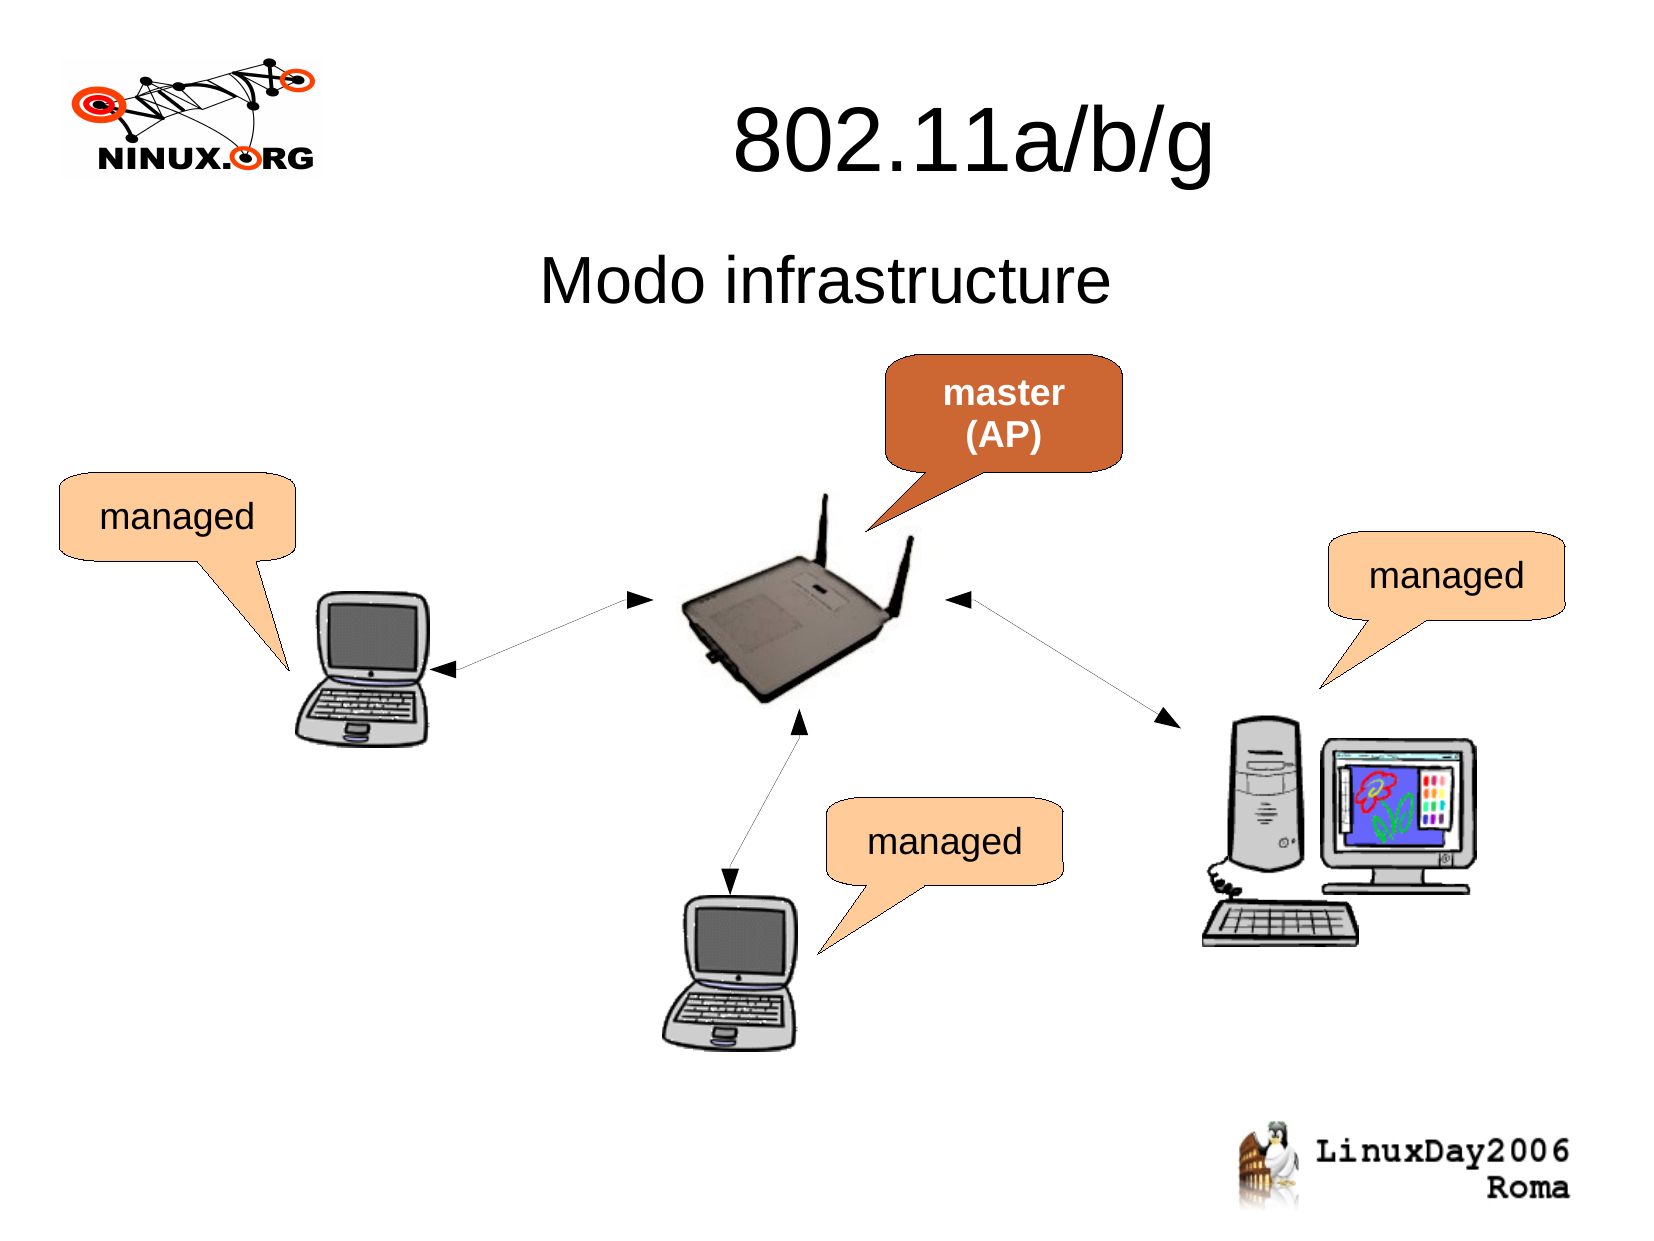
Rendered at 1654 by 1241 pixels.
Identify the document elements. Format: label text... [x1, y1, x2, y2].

text_box managed [59, 472, 296, 671]
picture [295, 591, 430, 748]
text_box managed [1319, 531, 1566, 689]
picture [662, 895, 798, 1052]
title 802.11a/b/g [383, 43, 1565, 206]
picture [1181, 708, 1477, 947]
subtitle Modo infrastructure [82, 206, 1571, 355]
text_box master (AP) [865, 354, 1123, 532]
picture [653, 491, 945, 709]
picture [59, 58, 323, 178]
text_box managed [817, 797, 1064, 955]
picture [1234, 1121, 1589, 1211]
